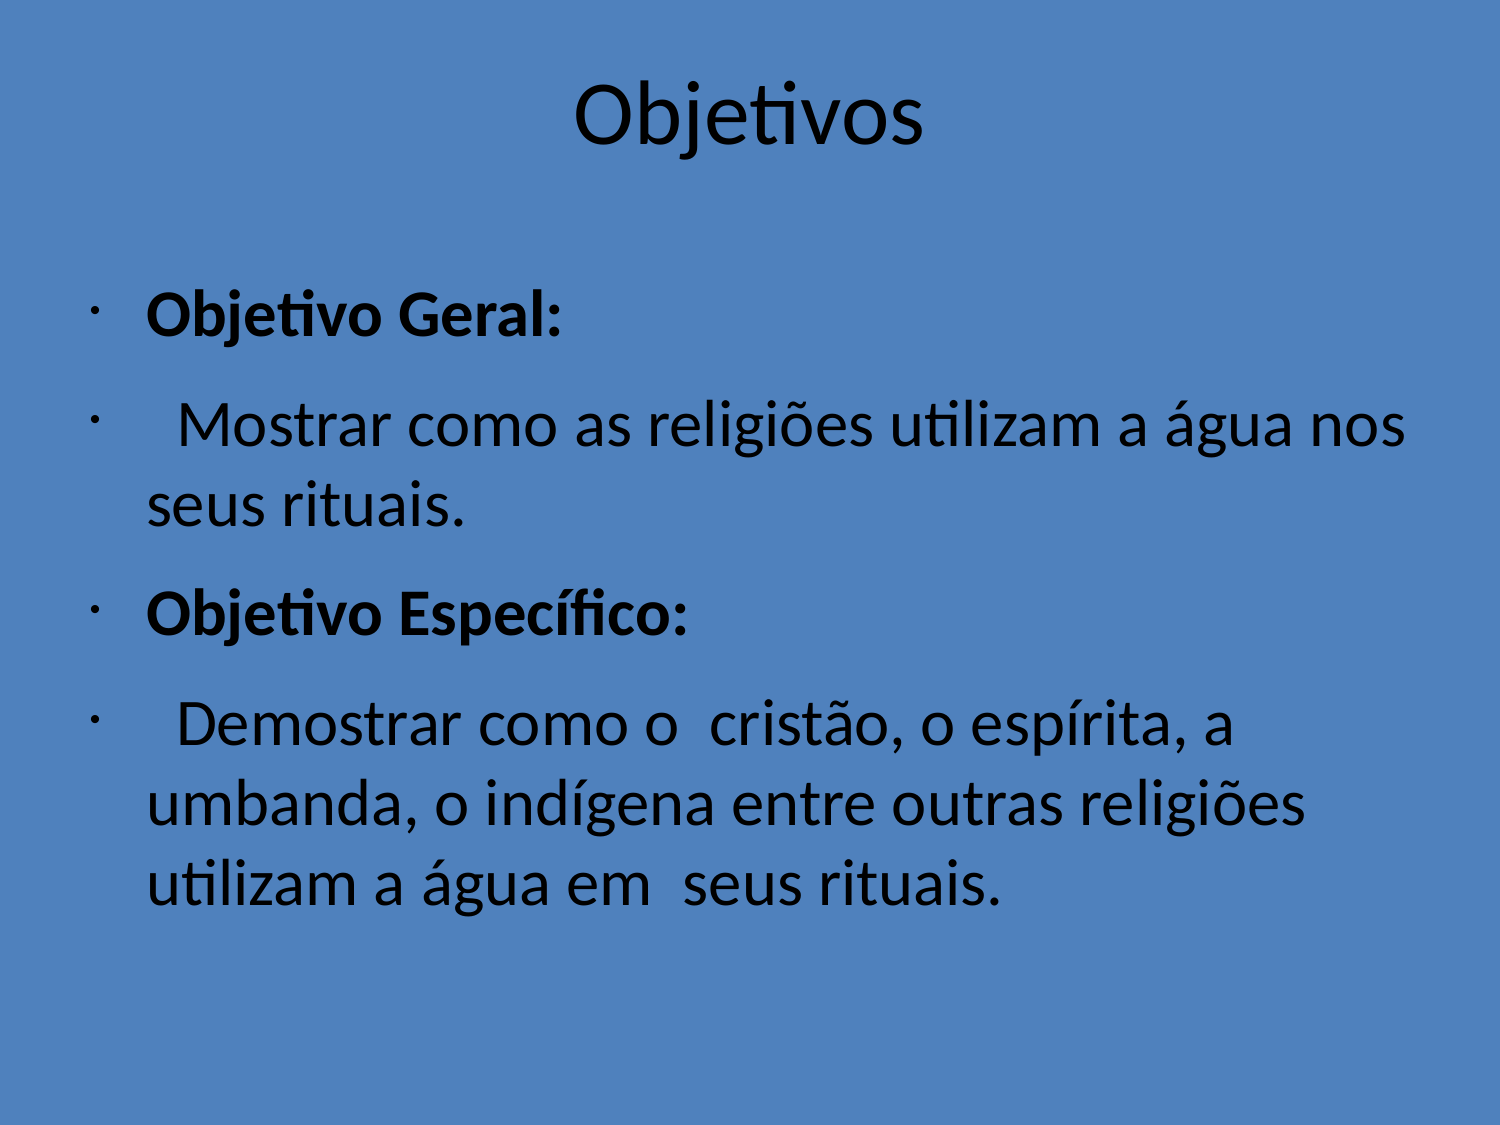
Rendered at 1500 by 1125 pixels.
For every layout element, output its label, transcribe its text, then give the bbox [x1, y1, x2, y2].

list Objetivo Geral: Mostrar como as religiões utilizam a água nos seus rituais. Objetivo Específico: Demostrar como o cristão, o espírita, a umbanda, o indígena entre outras religiões utilizam a água em seus rituais. [75, 262, 1425, 1005]
title Objetivos [75, 45, 1425, 233]
